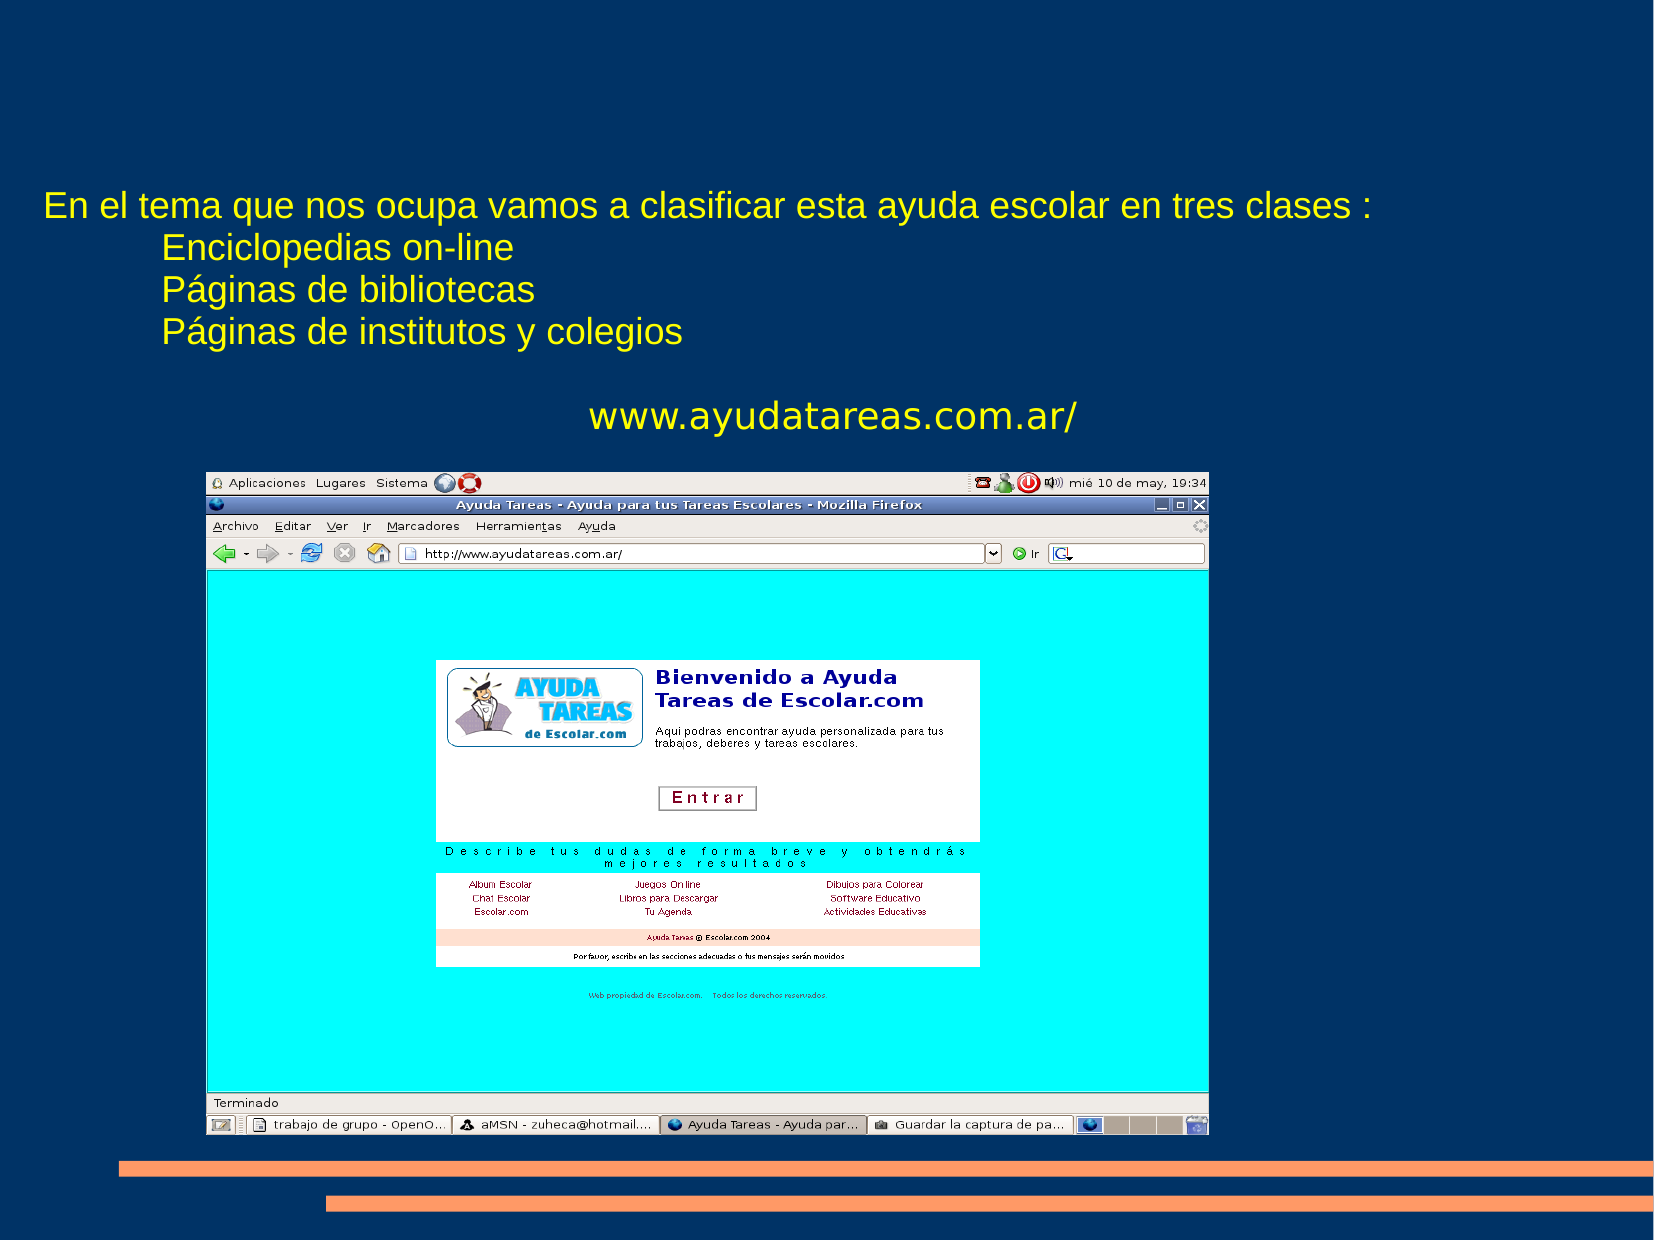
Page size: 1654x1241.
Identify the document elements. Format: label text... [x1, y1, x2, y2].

text_box En el tema que nos ocupa vamos a clasificar esta ayuda escolar en tres clases : Enciclopedias on-line Páginas de bibliotecas Páginas de institutos y colegios www.ayudatareas.com.ar/ [10, 177, 1595, 859]
picture [206, 472, 1209, 1135]
